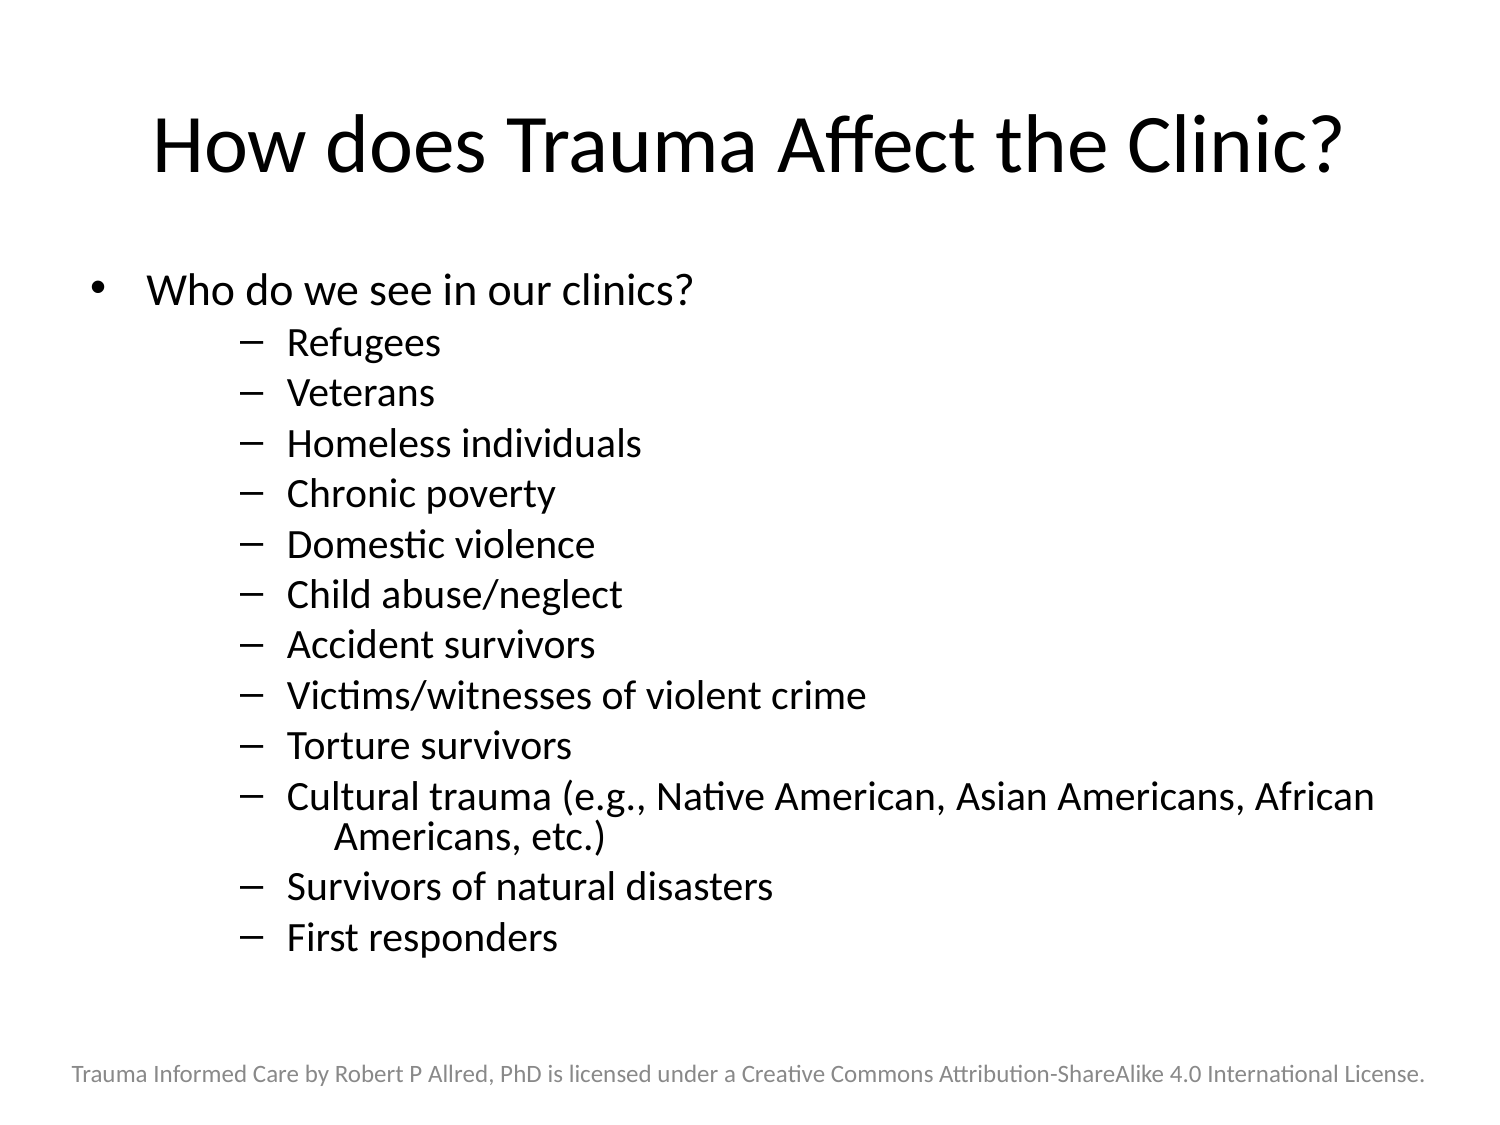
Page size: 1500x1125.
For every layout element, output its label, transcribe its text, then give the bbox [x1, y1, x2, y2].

title How does Trauma Affect the Clinic? [75, 45, 1426, 233]
text_box Trauma Informed Care by Robert P Allred, PhD is licensed under a Creative Commons Attribution-ShareAlike 4.0 International License. [50, 1042, 1451, 1103]
list Who do we see in our clinics? Refugees Veterans Homeless individuals Chronic poverty Domestic violence Child abuse/neglect Accident survivors Victims/witnesses of violent crime Torture survivors Cultural trauma (e.g., Native American, Asian Americans, African Americans, etc.) Survivors of natural disasters First responders [75, 262, 1426, 1005]
